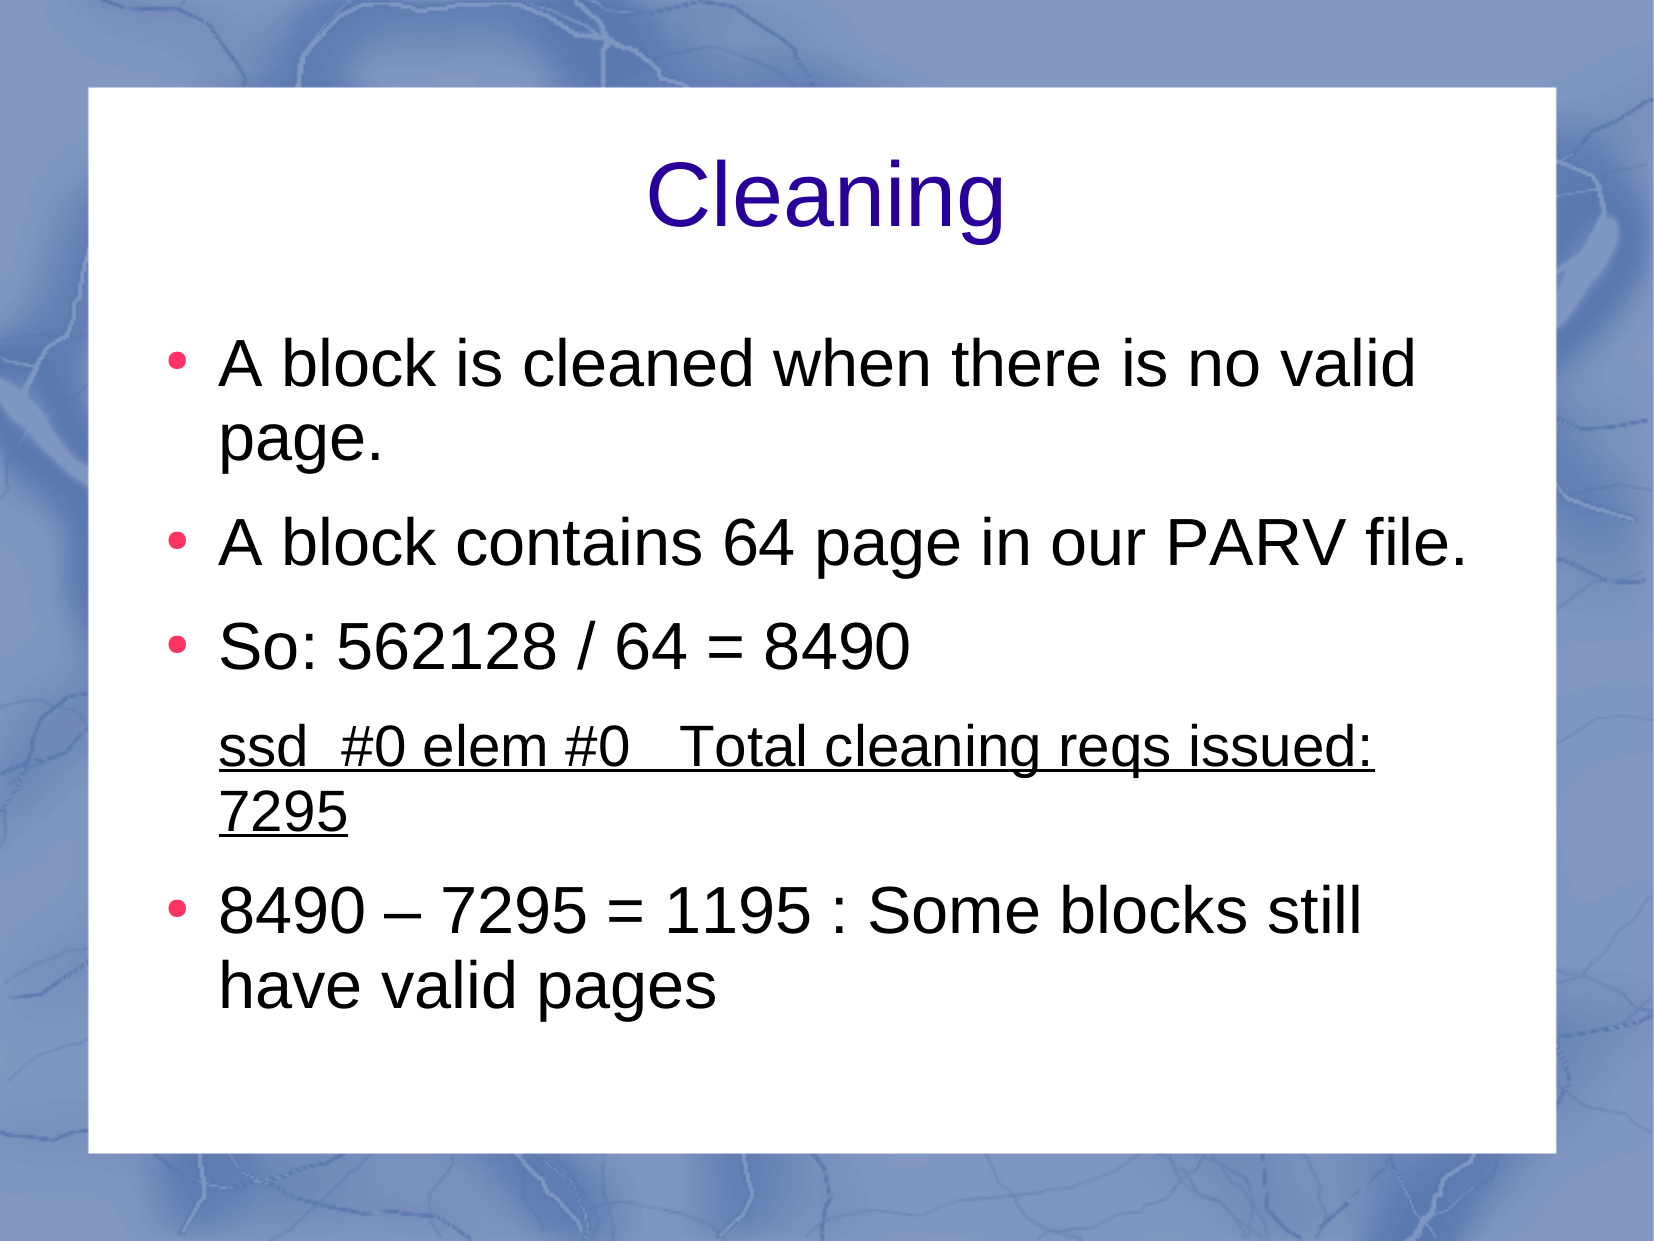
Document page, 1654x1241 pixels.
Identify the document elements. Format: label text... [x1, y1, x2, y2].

picture [0, 0, 1654, 1241]
title Cleaning [118, 98, 1536, 291]
list A block is cleaned when there is no valid page. A block contains 64 page in our PARV file. So: 562128 / 64 = 8490 ssd #0 elem #0 Total cleaning reqs issued: 7295 8490 – 7295 = 1195 : Some blocks still have valid pages [147, 325, 1506, 1130]
